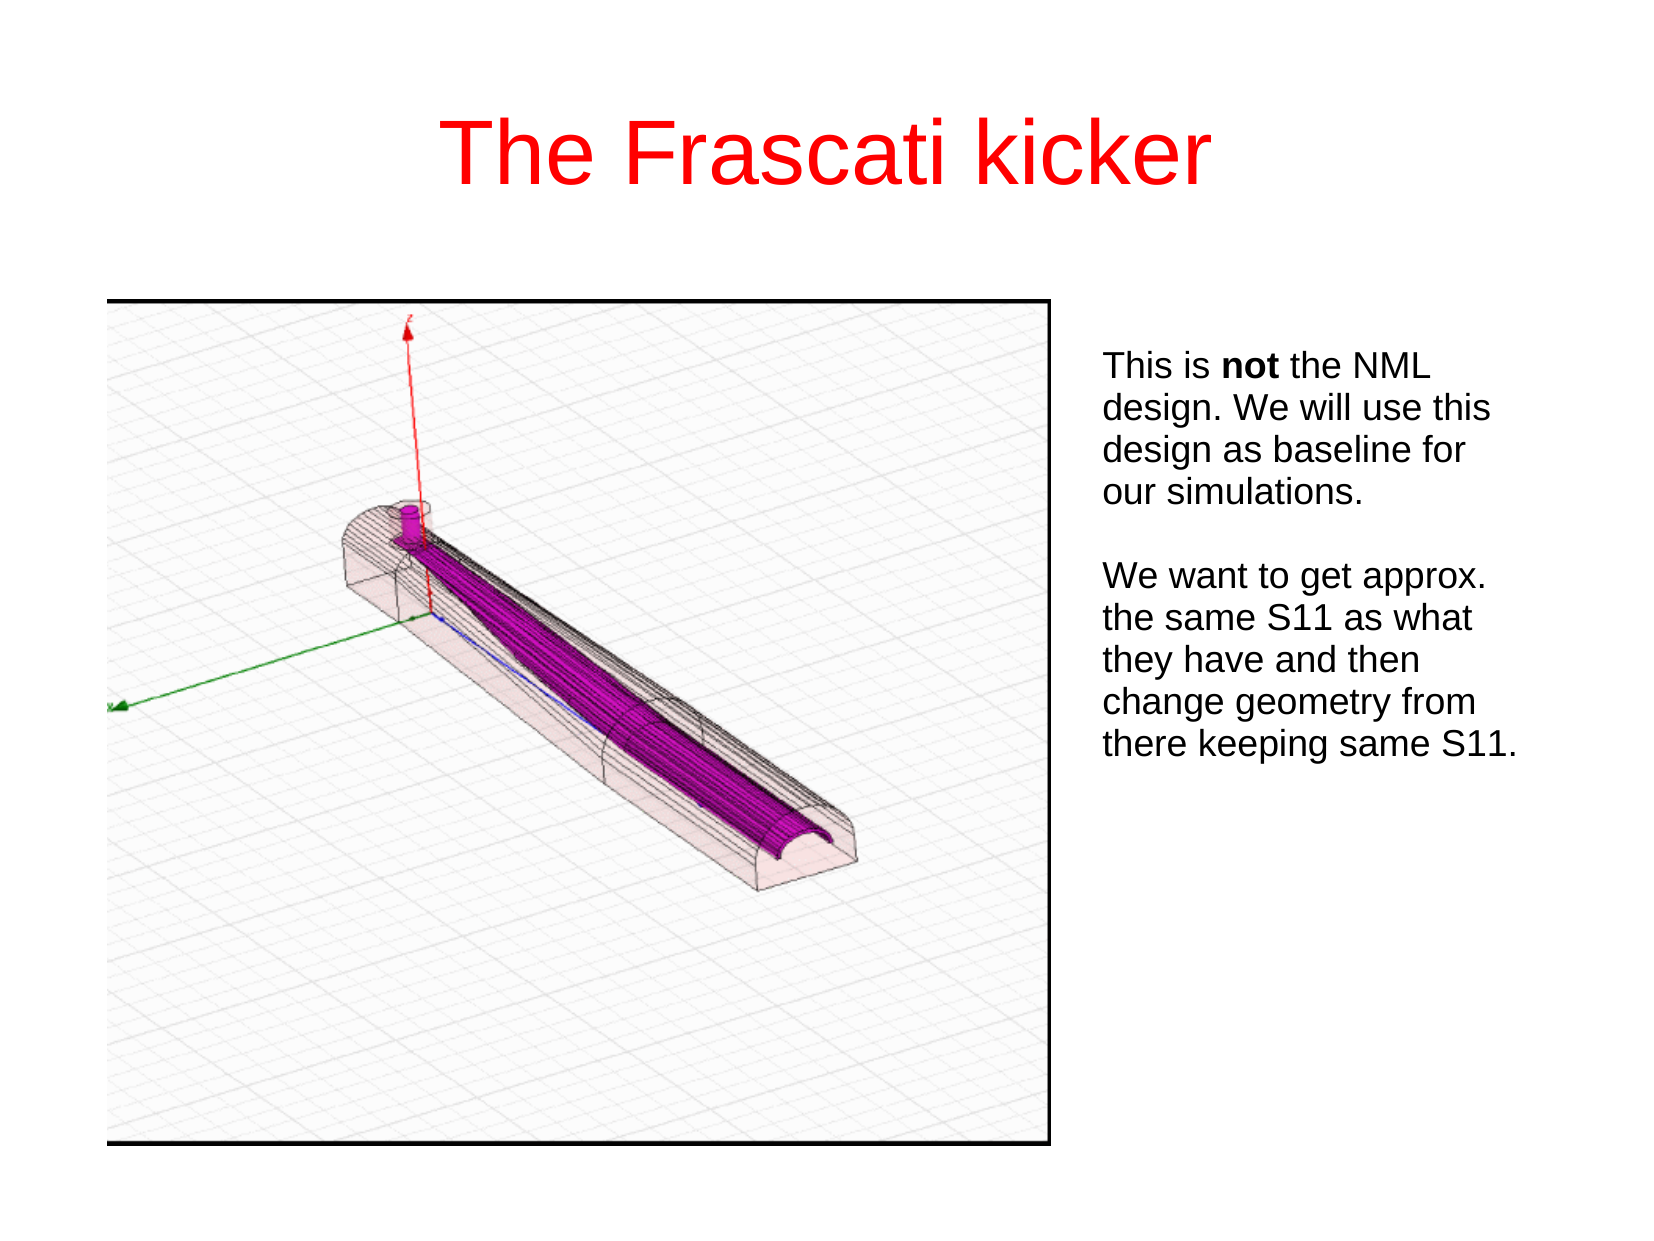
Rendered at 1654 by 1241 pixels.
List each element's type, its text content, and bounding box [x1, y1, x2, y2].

title The Frascati kicker [82, 56, 1571, 250]
picture [107, 299, 1051, 1146]
text_box This is not the NML design. We will use this design as baseline for our simulations. We want to get approx. the same S11 as what they have and then change geometry from there keeping same S11. [1087, 337, 1538, 774]
